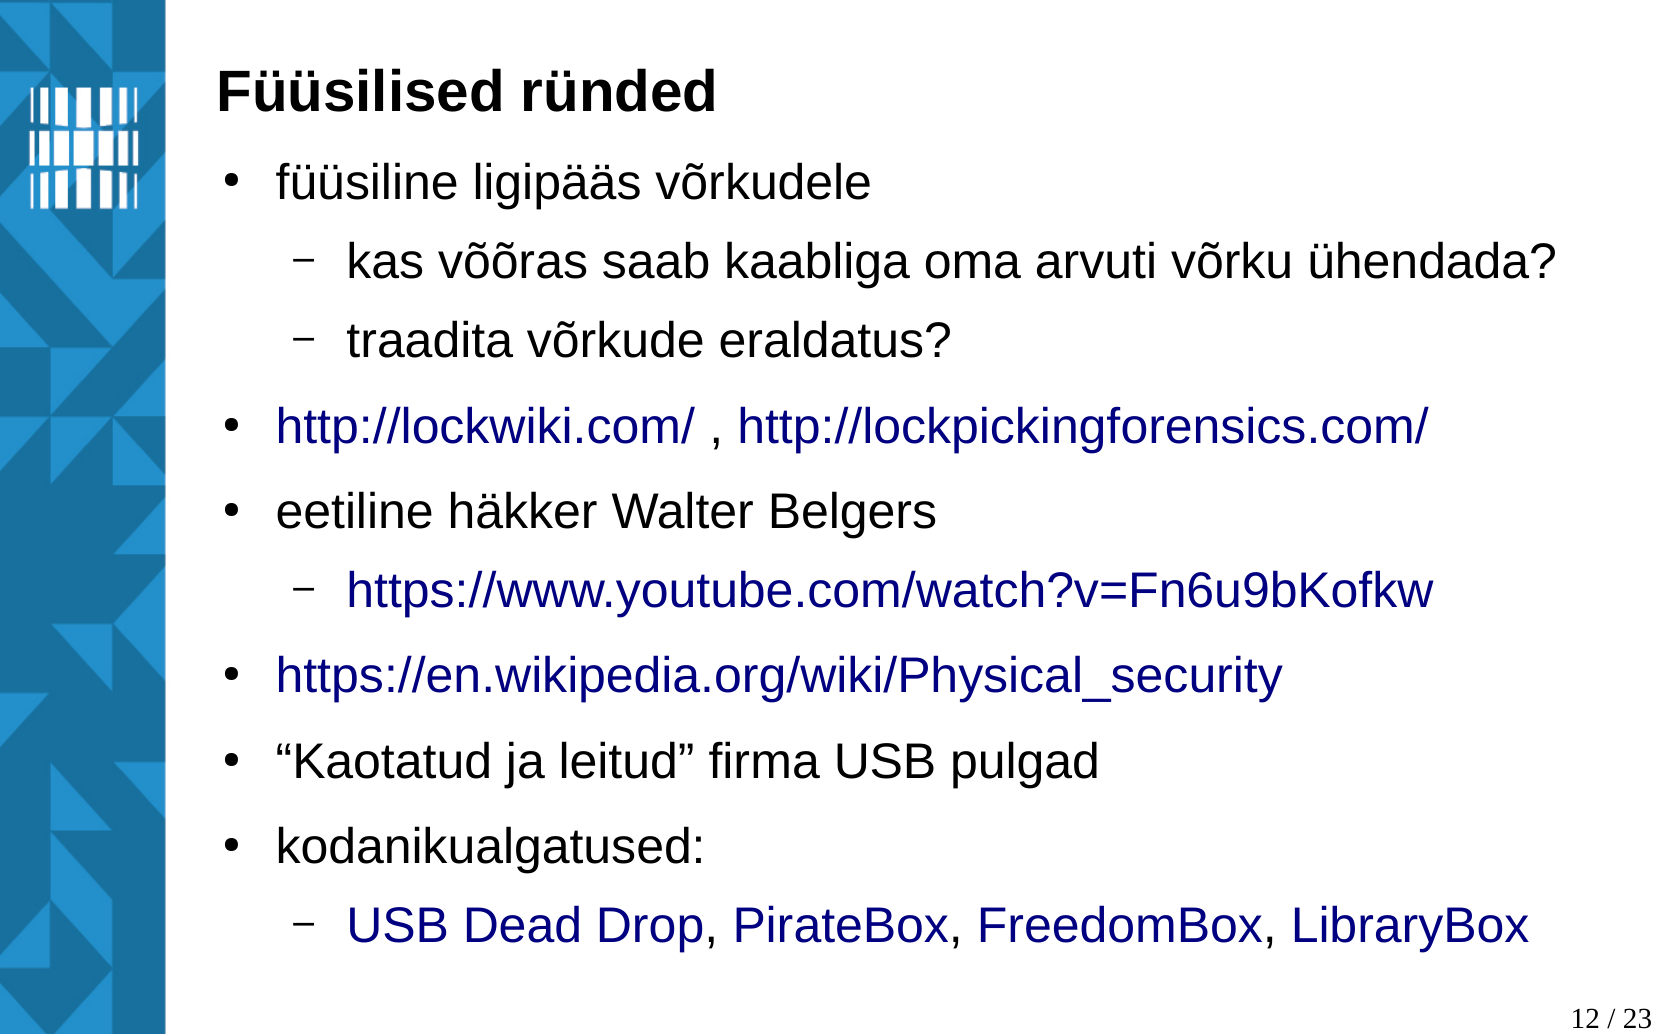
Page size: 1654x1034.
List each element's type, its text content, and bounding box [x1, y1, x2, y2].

list füüsiline ligipääs võrkudele kas võõras saab kaabliga oma arvuti võrku ühendada? traadita võrkude eraldatus? http://lockwiki.com/ , http://lockpickingforensics.com/ eetiline häkker Walter Belgers https://www.youtube.com/watch?v=Fn6u9bKofkw https://en.wikipedia.org/wiki/Physical_security “Kaotatud ja leitud” firma USB pulgad kodanikualgatused: USB Dead Drop, PirateBox, FreedomBox, LibraryBox [204, 153, 1583, 957]
title Füüsilised ründed [216, 40, 1531, 143]
